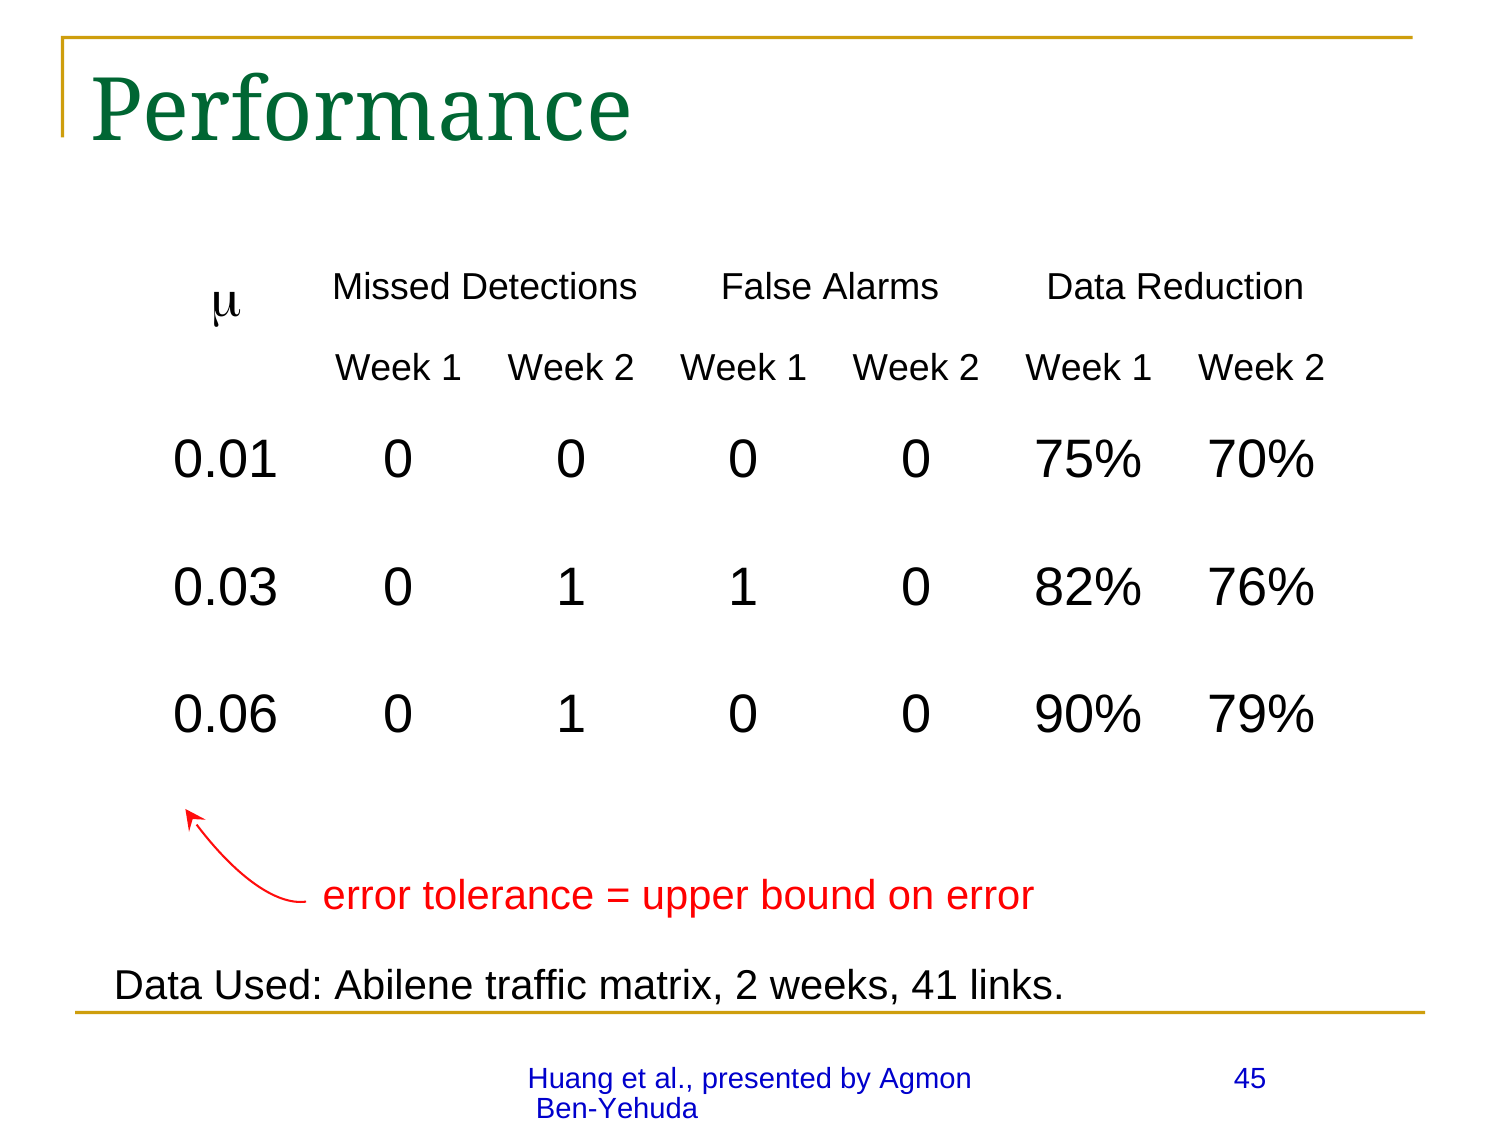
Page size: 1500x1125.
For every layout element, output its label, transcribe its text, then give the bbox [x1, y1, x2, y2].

table_cell 0 [658, 416, 830, 543]
table_cell 0 [312, 416, 485, 543]
table_cell 0.06 [140, 671, 312, 798]
table_cell 70% [1175, 416, 1348, 543]
table_cell 0 [830, 543, 1003, 671]
table_cell Week 1 [312, 335, 485, 416]
table_cell 76% [1175, 543, 1348, 671]
table_cell Week 1 [658, 335, 830, 416]
table_cell 0 [830, 671, 1003, 798]
table_cell 0.03 [140, 543, 312, 671]
table_cell 0.01 [140, 416, 312, 543]
table_cell 1 [485, 671, 658, 798]
text_box error tolerance = upper bound on error [307, 860, 1050, 926]
table_header Data Reduction [1003, 254, 1348, 335]
table_cell 0 [485, 416, 658, 543]
table_header Missed Detections [312, 254, 658, 335]
table_cell [140, 335, 312, 416]
table_cell 79% [1175, 671, 1348, 798]
table_cell 75% [1003, 416, 1175, 543]
table_cell Week 2 [485, 335, 658, 416]
table_cell 90% [1003, 671, 1175, 798]
table_cell 1 [485, 543, 658, 671]
table_cell 82% [1003, 543, 1175, 671]
table_header  [140, 254, 312, 335]
table_cell Week 2 [830, 335, 1003, 416]
table_cell 0 [312, 671, 485, 798]
table_cell 0 [312, 543, 485, 671]
table_cell Week 1 [1003, 335, 1175, 416]
table_cell 1 [658, 543, 830, 671]
title Performance [75, 45, 1426, 188]
table_cell Week 2 [1175, 335, 1348, 416]
table_header False Alarms [658, 254, 1003, 335]
text_box Data Used: Abilene traffic matrix, 2 weeks, 41 links. [99, 950, 1369, 1016]
table_cell 0 [830, 416, 1003, 543]
table_cell 0 [658, 671, 830, 798]
